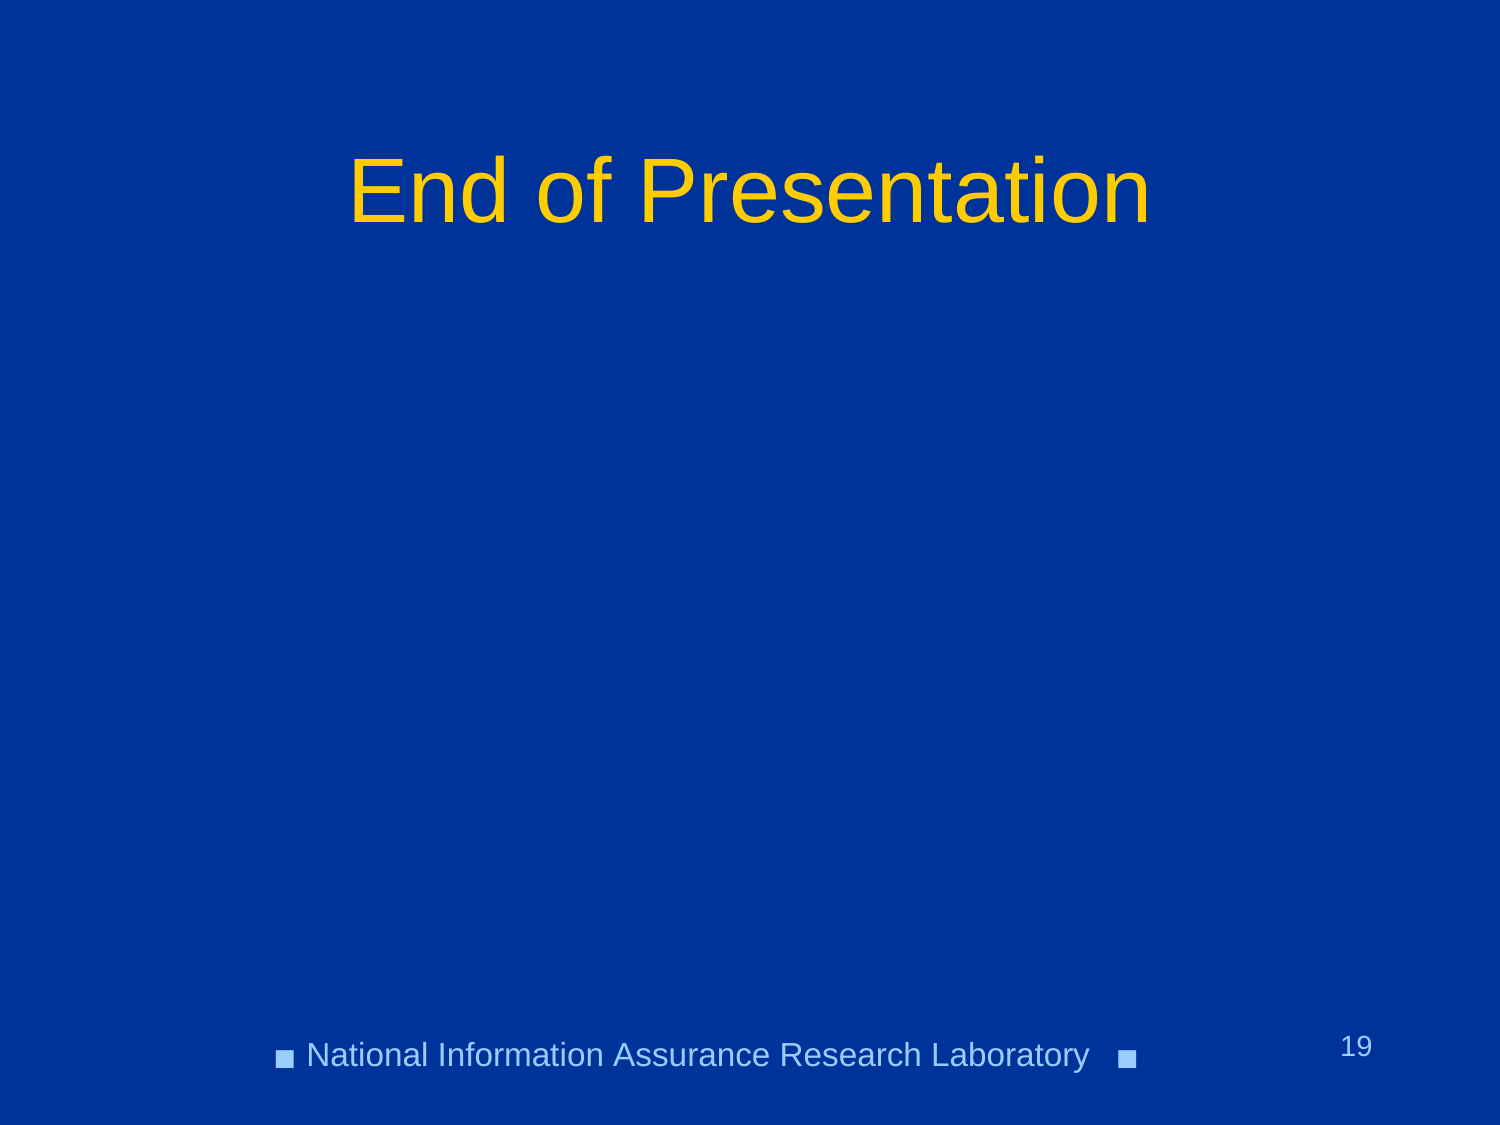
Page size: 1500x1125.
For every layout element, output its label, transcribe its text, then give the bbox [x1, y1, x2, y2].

title End of Presentation [112, 99, 1388, 288]
